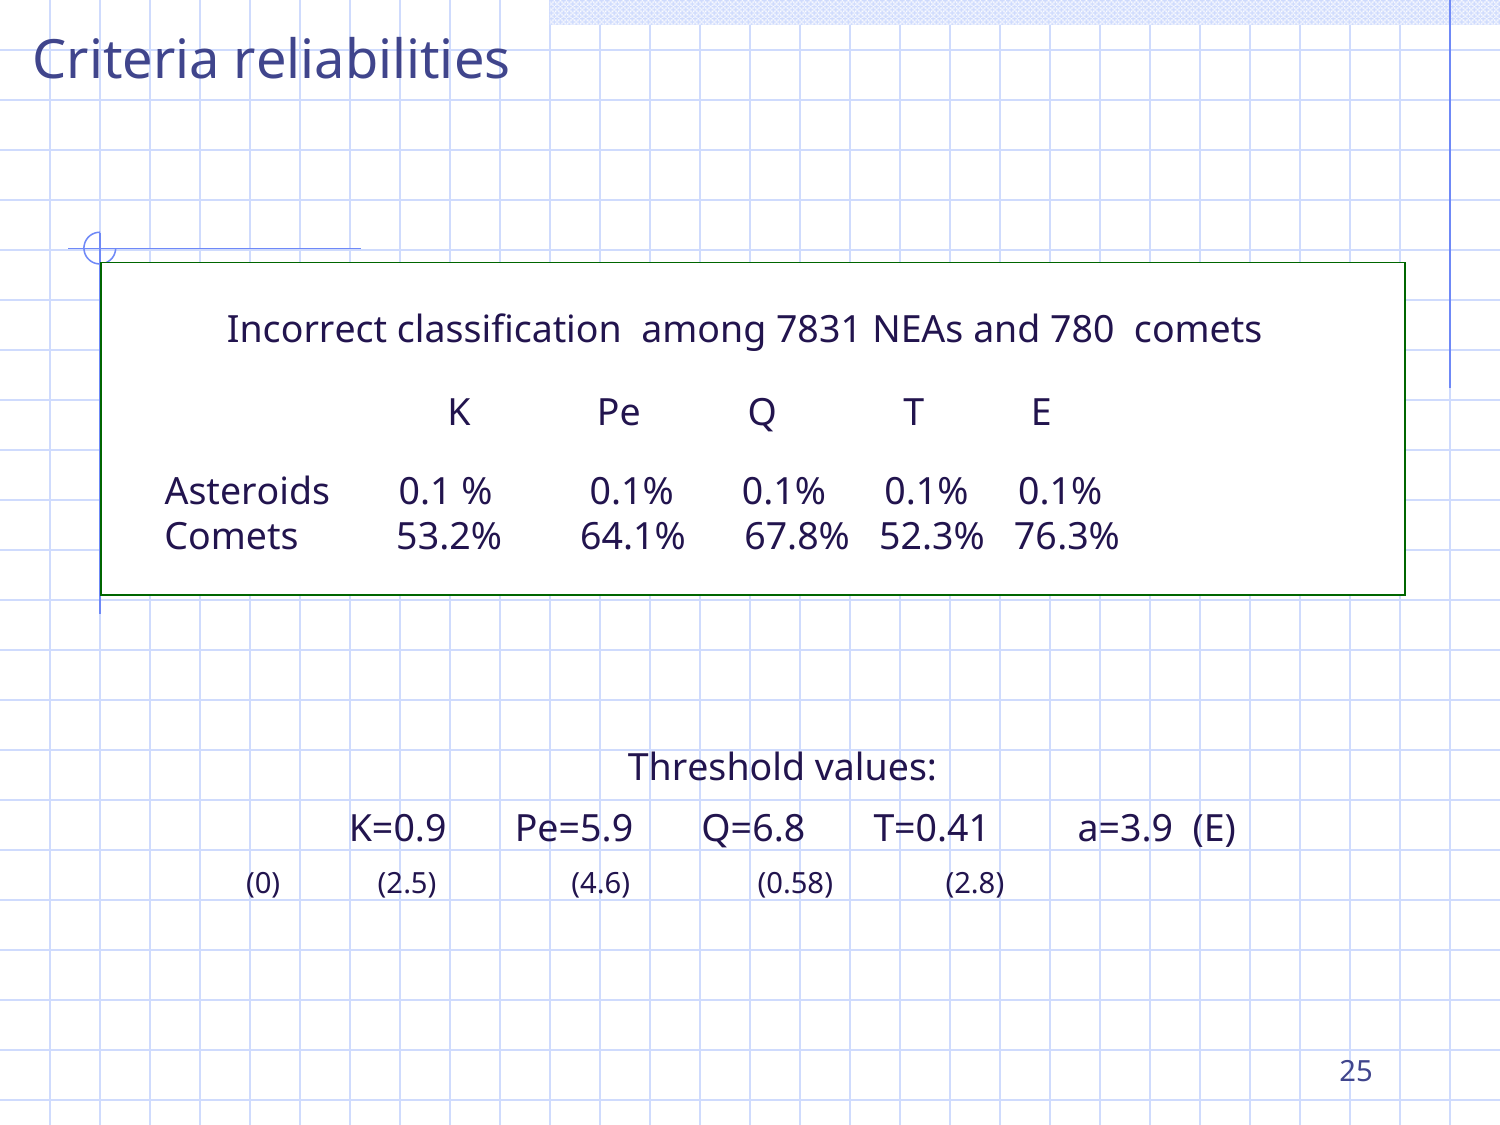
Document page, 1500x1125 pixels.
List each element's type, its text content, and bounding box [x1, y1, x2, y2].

text_box Criteria reliabilities [17, 16, 526, 97]
text_box Threshold values: K=0.9 Pe=5.9 Q=6.8 T=0.41 a=3.9 (E) (0) (2.5) (4.6) (0.58) (2.8) [156, 735, 1429, 907]
picture [549, 0, 1449, 25]
text_box Incorrect classification among 7831 NEAs and 780 comets K Pe Q T E Asteroids 0.1 % 0.1% 0.1% 0.1% 0.1% Comets 53.2% 64.1% 67.8% 52.3% 76.3% [101, 262, 1406, 596]
picture [1451, 0, 1500, 25]
